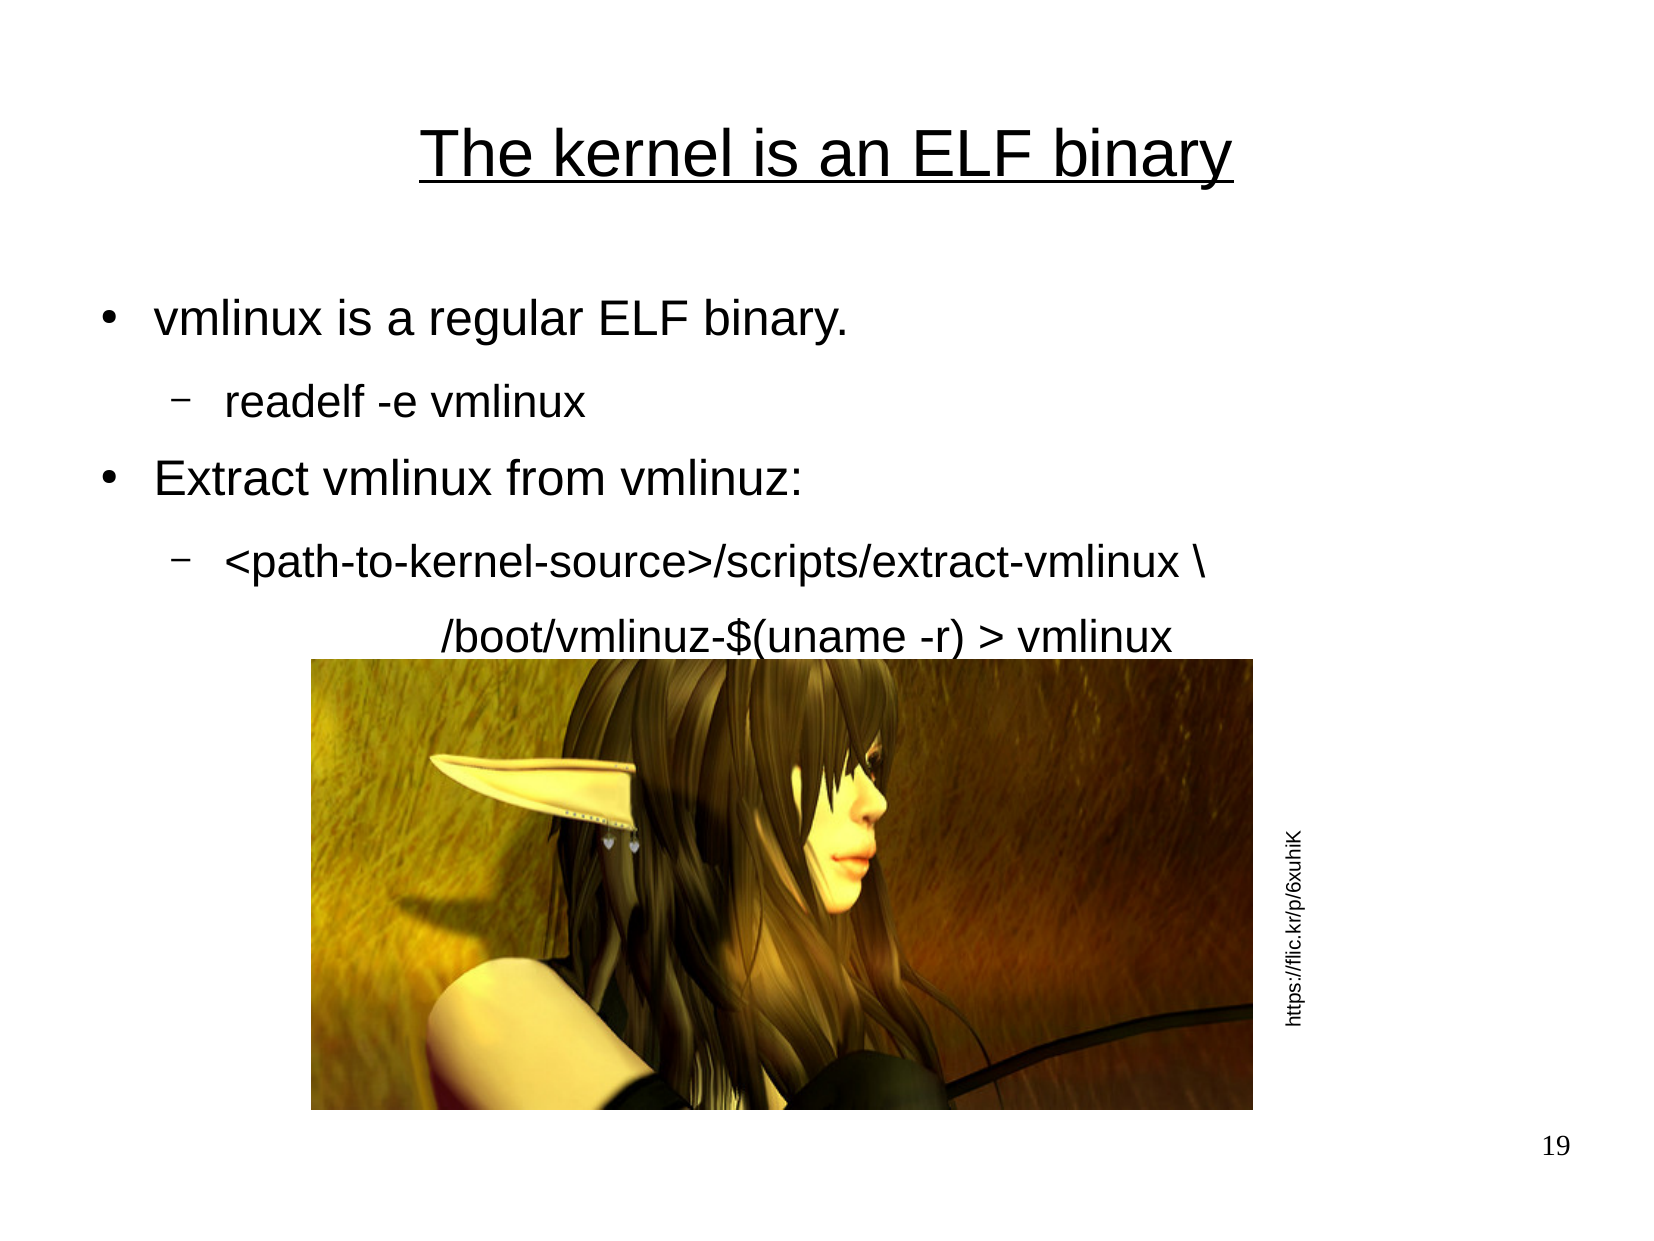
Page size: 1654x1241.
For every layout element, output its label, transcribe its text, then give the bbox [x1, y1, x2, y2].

list vmlinux is a regular ELF binary. readelf -e vmlinux Extract vmlinux from vmlinuz: <path-to-kernel-source>/scripts/extract-vmlinux \ /boot/vmlinuz-$(uname -r) > vmlinux [82, 290, 1576, 766]
title The kernel is an ELF binary [82, 49, 1571, 257]
picture [311, 659, 1253, 1111]
text_box https://flic.kr/p/6xuhiK [1274, 701, 1343, 1043]
